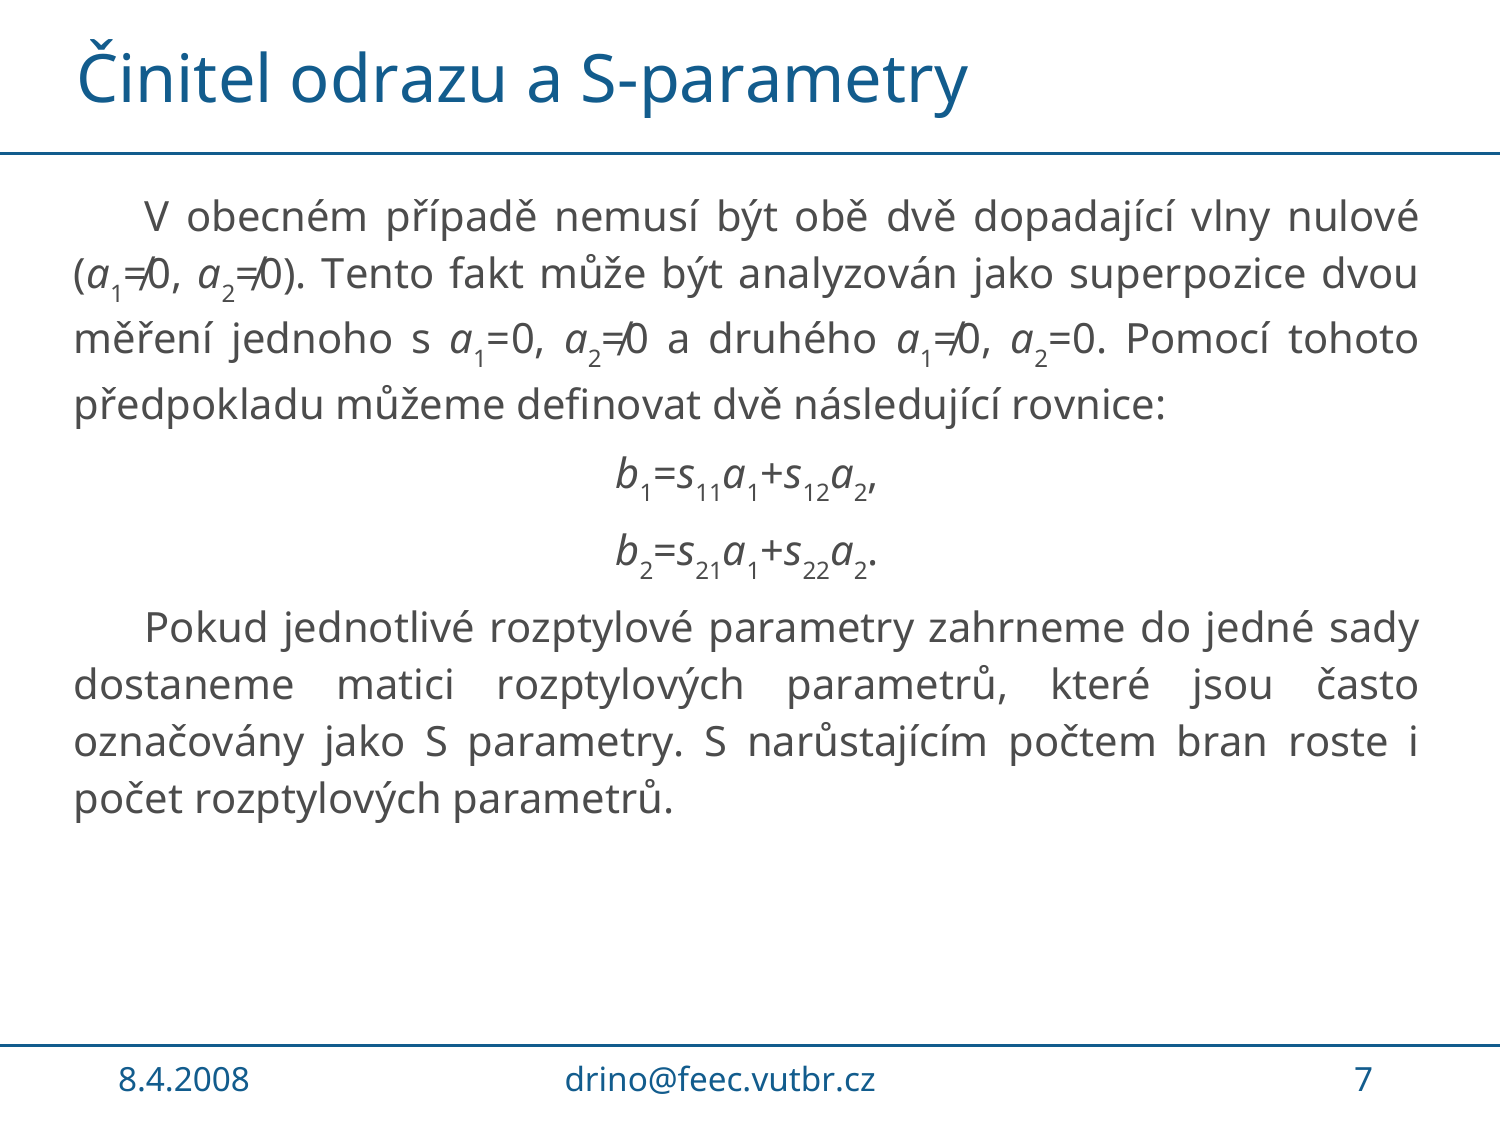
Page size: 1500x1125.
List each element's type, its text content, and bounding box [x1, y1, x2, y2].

text_box drino@feec.vutbr.cz [454, 1049, 987, 1125]
text_box <číslo> [1075, 1049, 1388, 1125]
title Činitel odrazu a S-parametry [0, 0, 1500, 152]
text_box 8.4.2008 [103, 1049, 432, 1125]
text_box V obecném případě nemusí být obě dvě dopadající vlny nulové (a1≠0, a2≠0). Tento fakt může být analyzován jako superpozice dvou měření jednoho s a1=0, a2≠0 a druhého a1≠0, a2=0. Pomocí tohoto předpokladu můžeme definovat dvě následující rovnice: b1=s11a1+s12a2, b2=s21a1+s22a2. Pokud jednotlivé rozptylové parametry zahrneme do jedné sady dostaneme matici rozptylových parametrů, které jsou často označovány jako S parametry. S narůstajícím počtem bran roste i počet rozptylových parametrů. [59, 178, 1442, 834]
